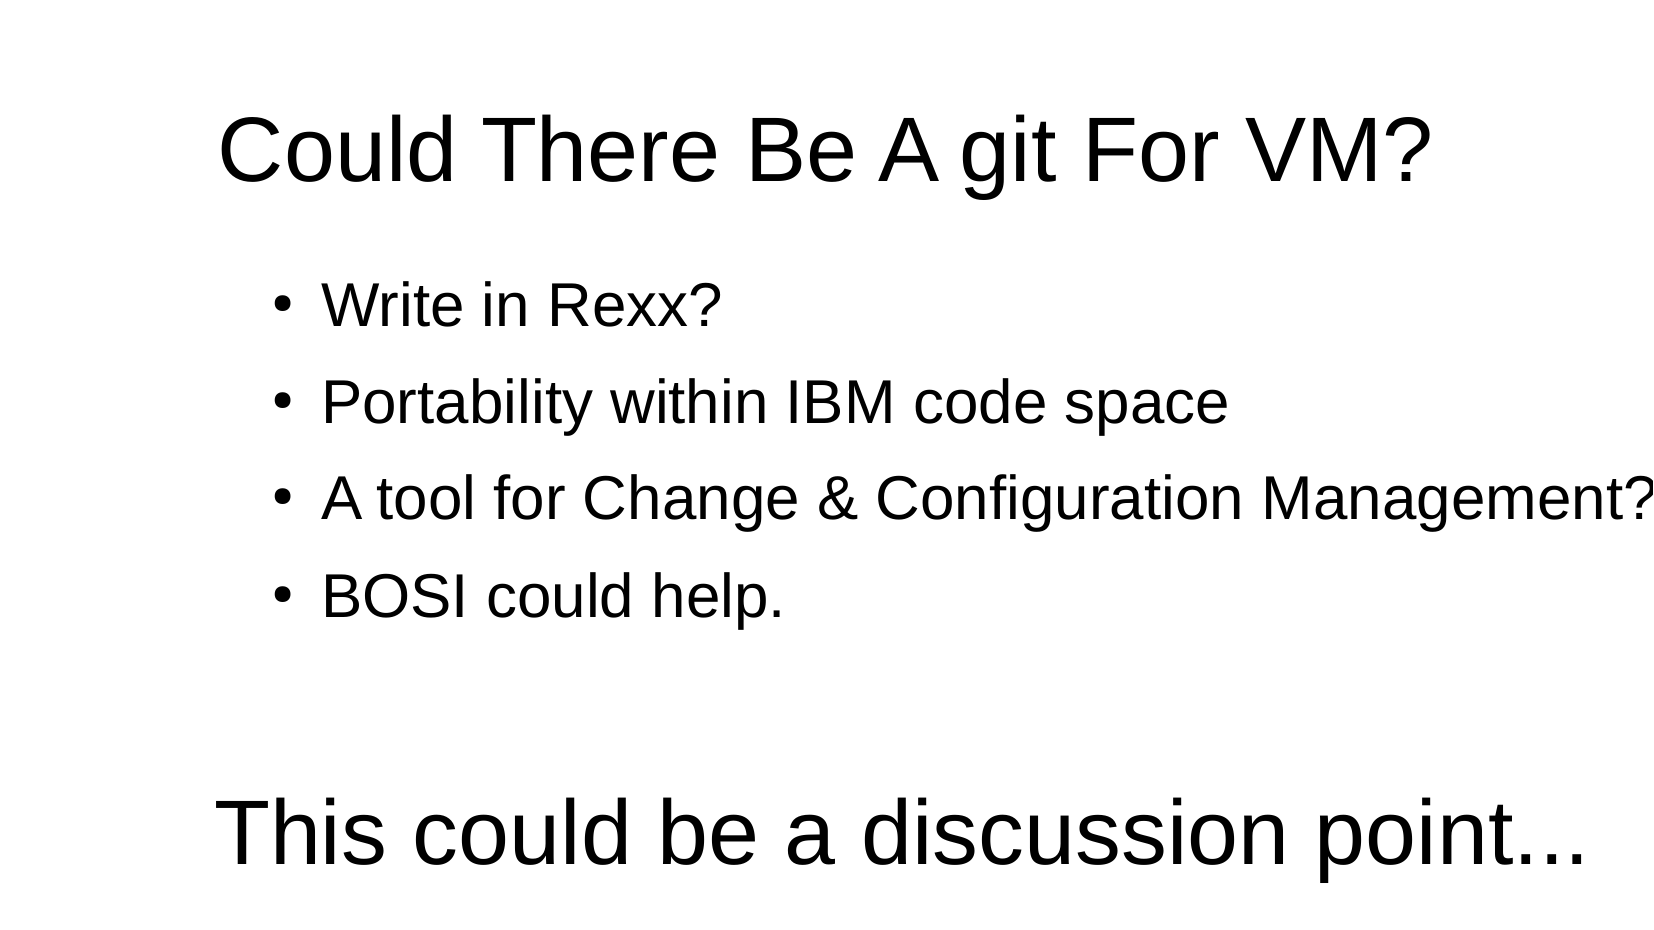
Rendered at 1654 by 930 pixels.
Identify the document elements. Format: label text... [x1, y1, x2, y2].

title This could be a discussion point... [159, 755, 1648, 911]
list Write in Rexx? Portability within IBM code space A tool for Change & Configuration Management? BOSI could help. [255, 269, 1653, 638]
title Could There Be A git For VM? [82, 72, 1571, 228]
